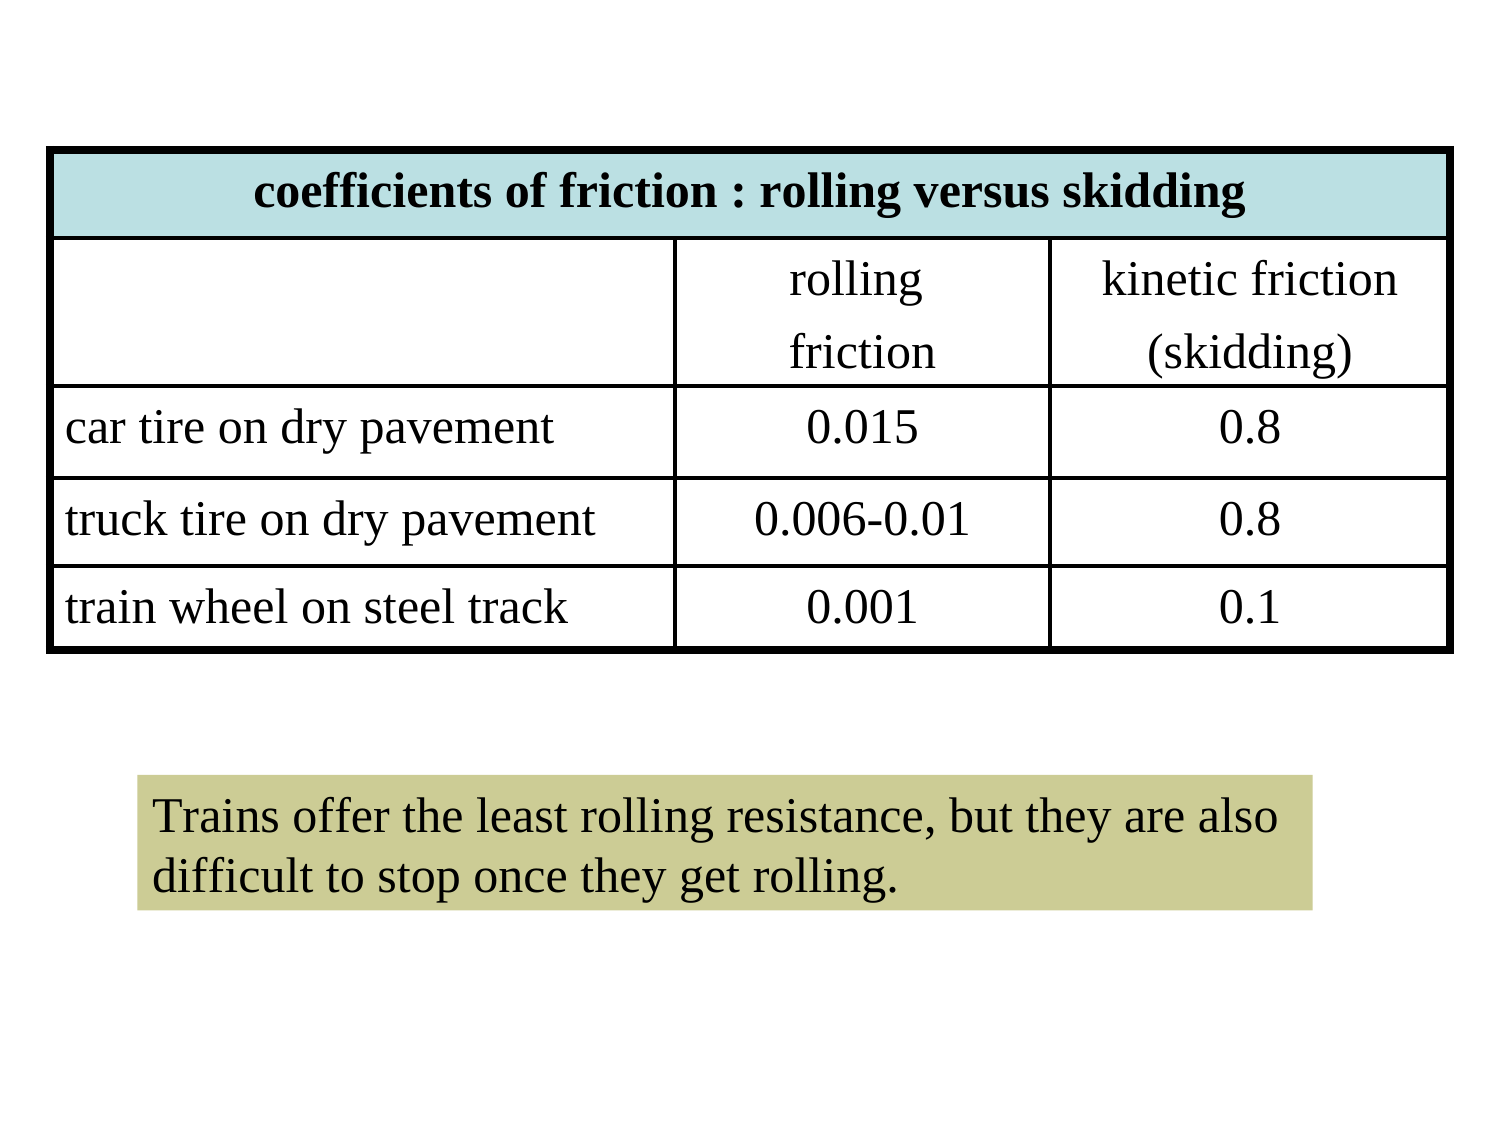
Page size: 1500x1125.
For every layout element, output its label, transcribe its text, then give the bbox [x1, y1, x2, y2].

table_cell rolling friction [677, 240, 1048, 384]
table_cell 0.8 [1052, 480, 1446, 564]
table_cell 0.015 [677, 388, 1048, 476]
table_cell car tire on dry pavement [54, 388, 673, 476]
table_header coefficients of friction : rolling versus skidding [54, 154, 1446, 236]
table_cell train wheel on steel track [54, 568, 673, 646]
table_cell 0.1 [1052, 568, 1446, 646]
table_cell kinetic friction (skidding) [1052, 240, 1446, 384]
table_cell 0.8 [1052, 388, 1446, 476]
table_cell 0.001 [677, 568, 1048, 646]
table_cell [54, 240, 673, 384]
table_cell 0.006-0.01 [677, 480, 1048, 564]
text_box Trains offer the least rolling resistance, but they are also difficult to stop once they get rolling. [137, 774, 1313, 911]
table_cell truck tire on dry pavement [54, 480, 673, 564]
